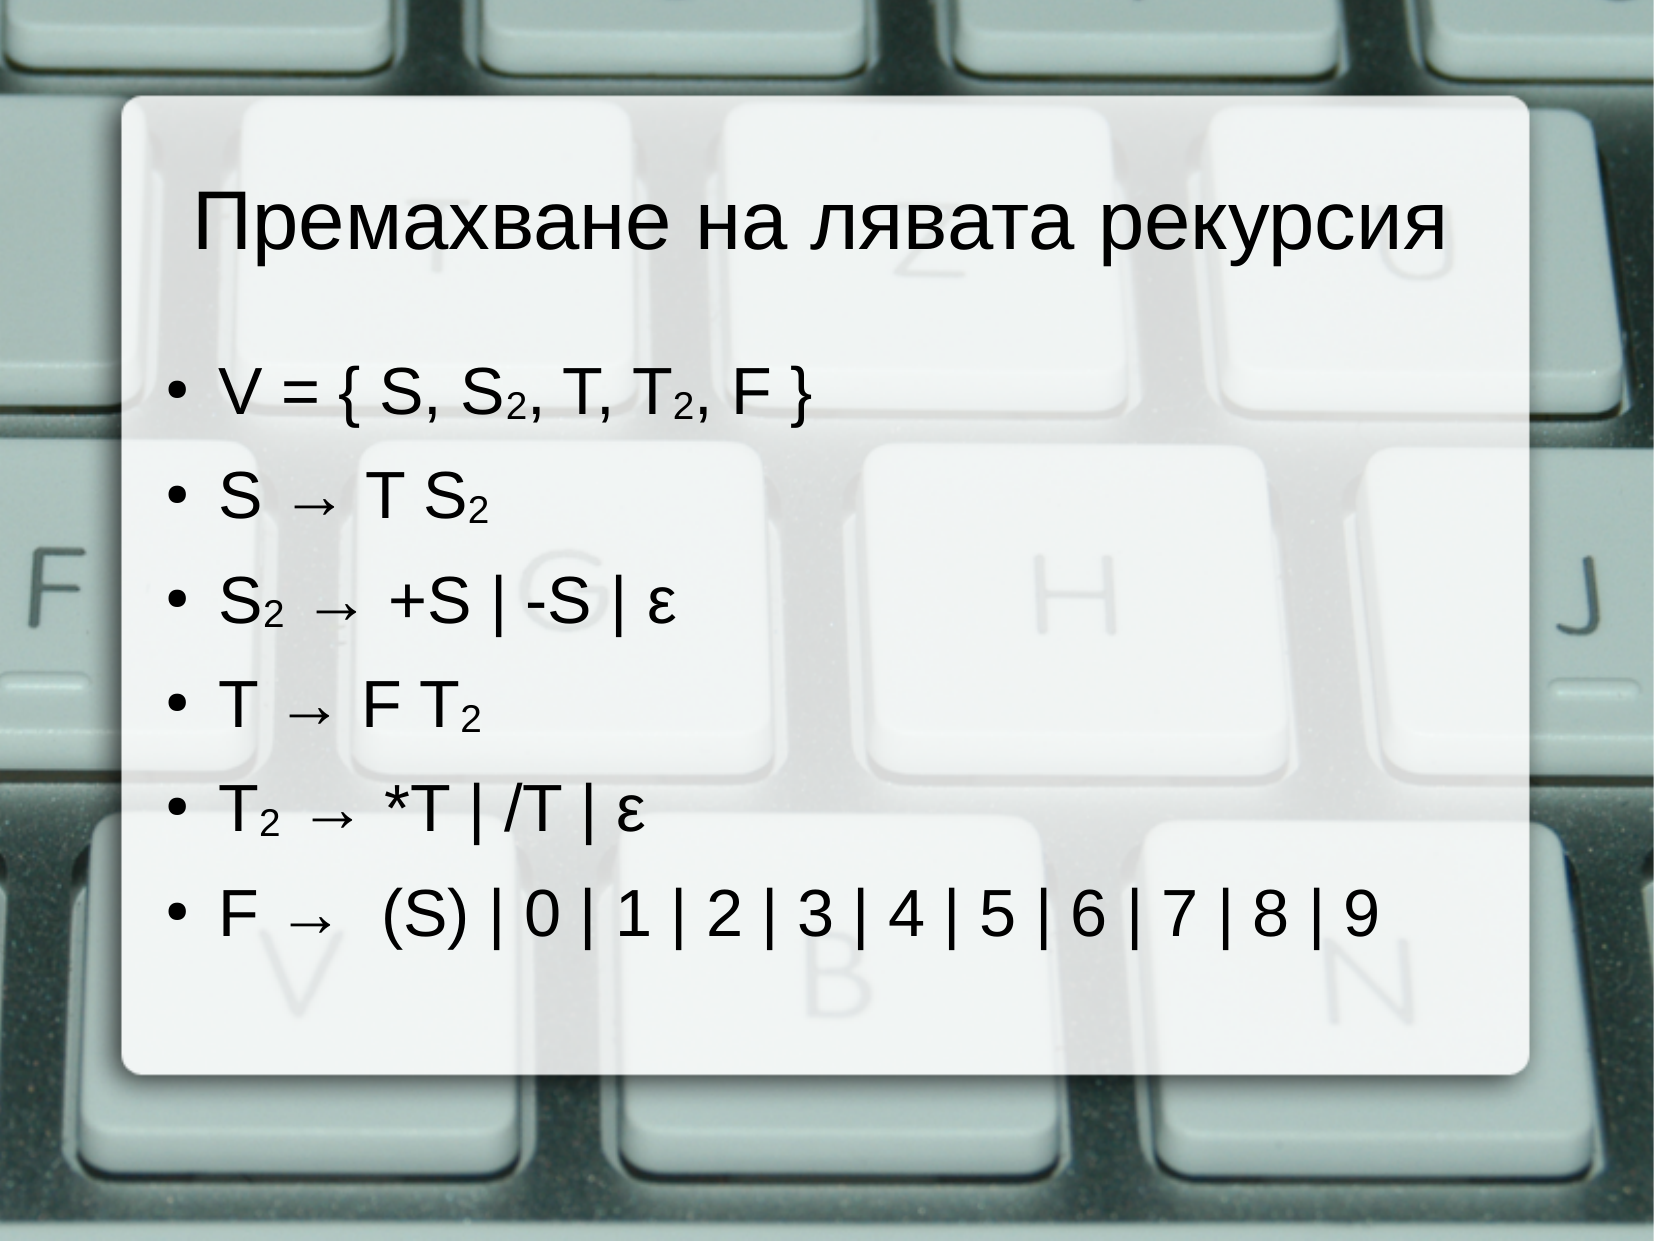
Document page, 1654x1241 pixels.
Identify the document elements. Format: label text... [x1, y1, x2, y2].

title Премахване на лявата рекурсия [135, 117, 1506, 325]
list V = { S, S2, T, T2, F } S → T S2 S2 → +S | -S | ε T → F T2 T2 → *T | /T | ε F → (S) | 0 | 1 | 2 | 3 | 4 | 5 | 6 | 7 | 8 | 9 [147, 354, 1506, 1074]
picture [0, 0, 1654, 1241]
